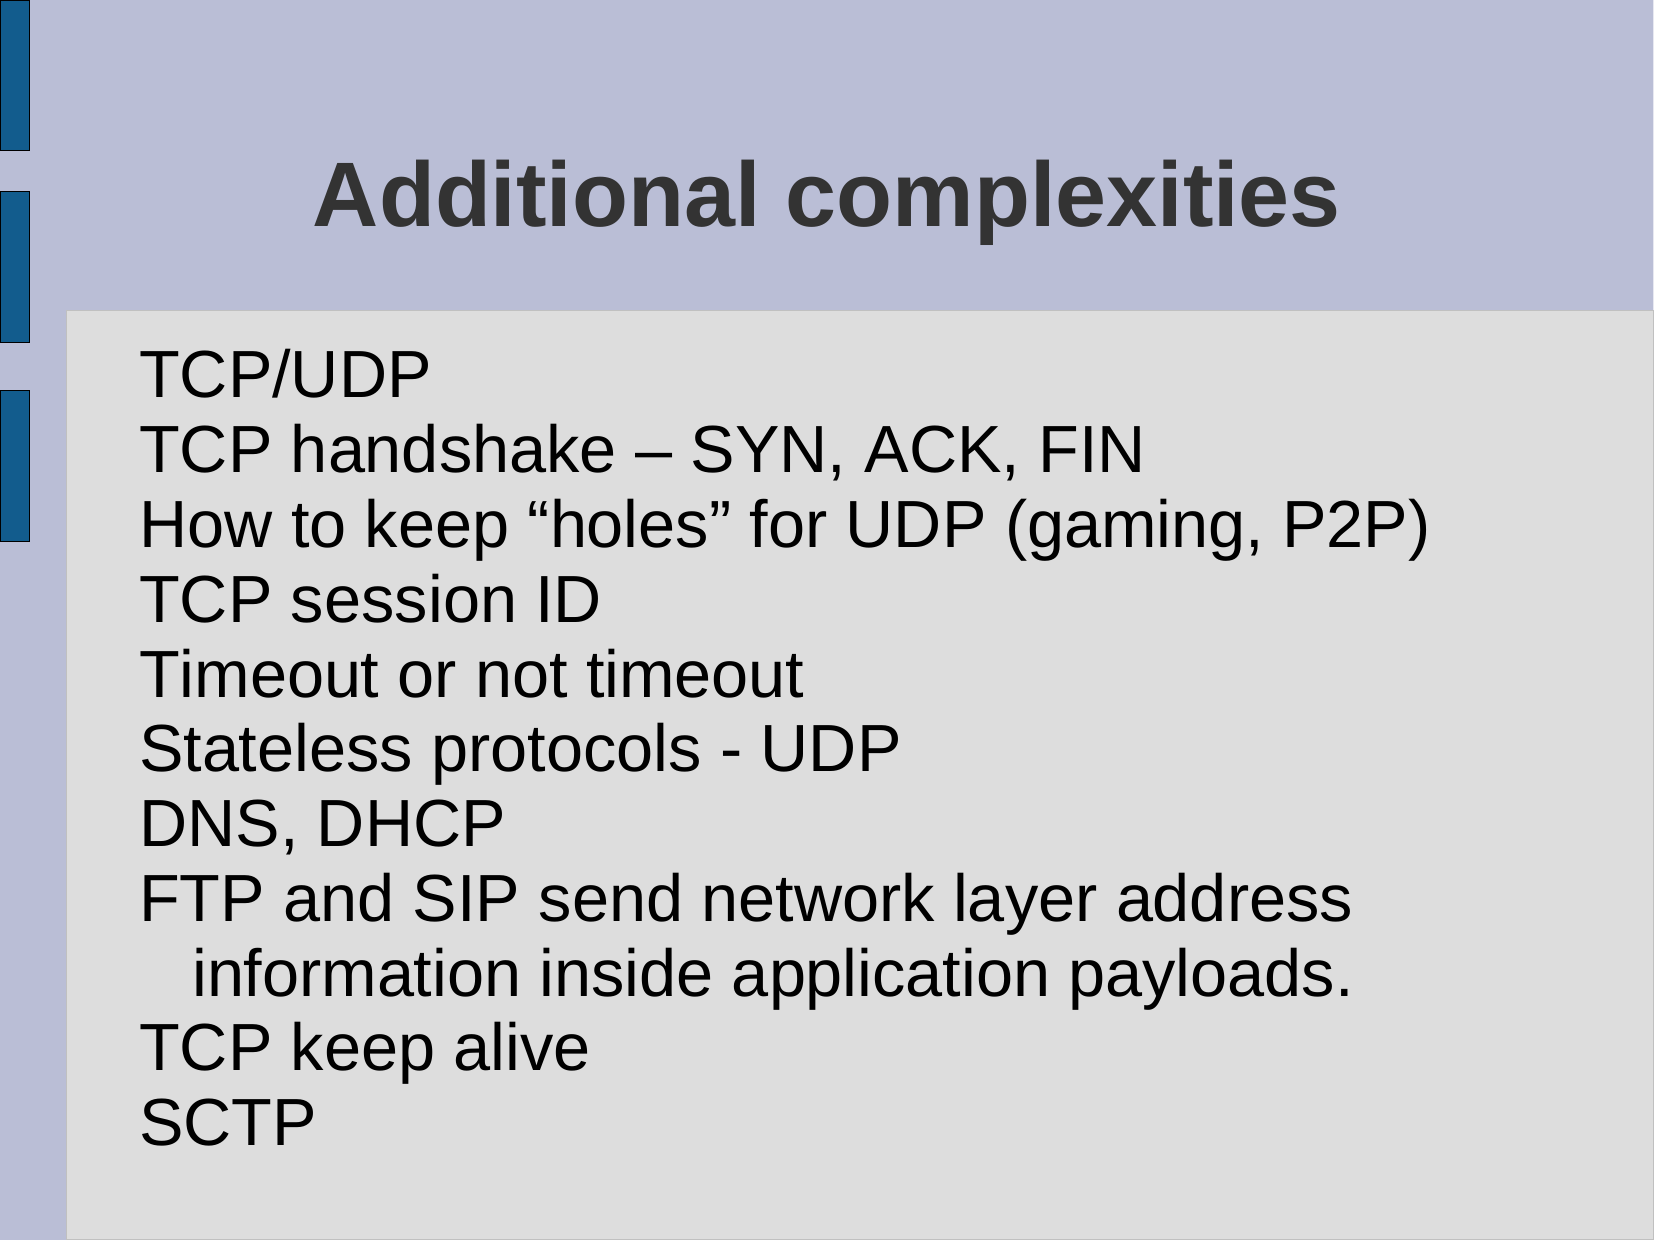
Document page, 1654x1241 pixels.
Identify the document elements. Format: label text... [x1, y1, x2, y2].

title Additional complexities [121, 91, 1534, 299]
list TCP/UDP TCP handshake – SYN, ACK, FIN How to keep “holes” for UDP (gaming, P2P) TCP session ID Timeout or not timeout Stateless protocols - UDP DNS, DHCP FTP and SIP send network layer address information inside application payloads. TCP keep alive SCTP [121, 337, 1534, 1241]
